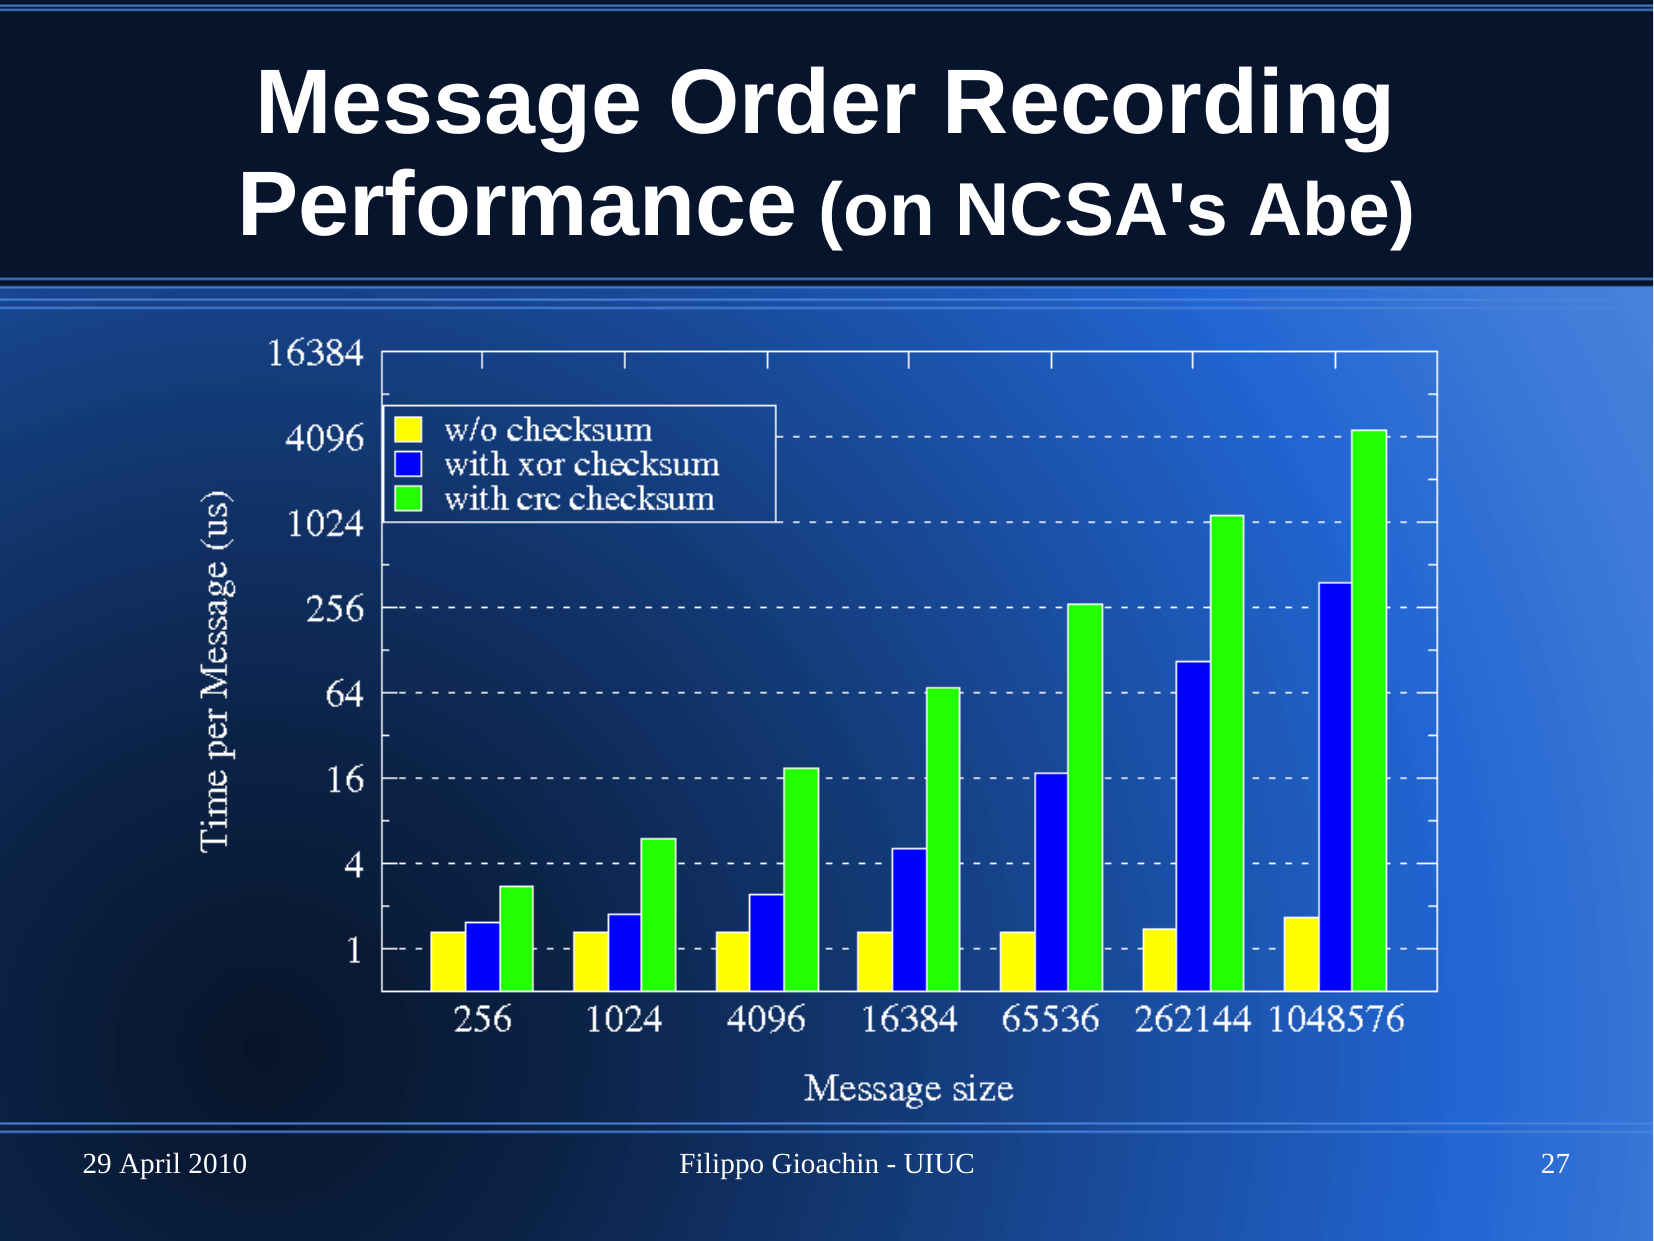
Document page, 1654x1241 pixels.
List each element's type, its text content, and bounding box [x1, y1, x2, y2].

title Message Order Recording Performance (on NCSA's Abe) [82, 49, 1571, 257]
picture [0, 0, 1654, 1241]
